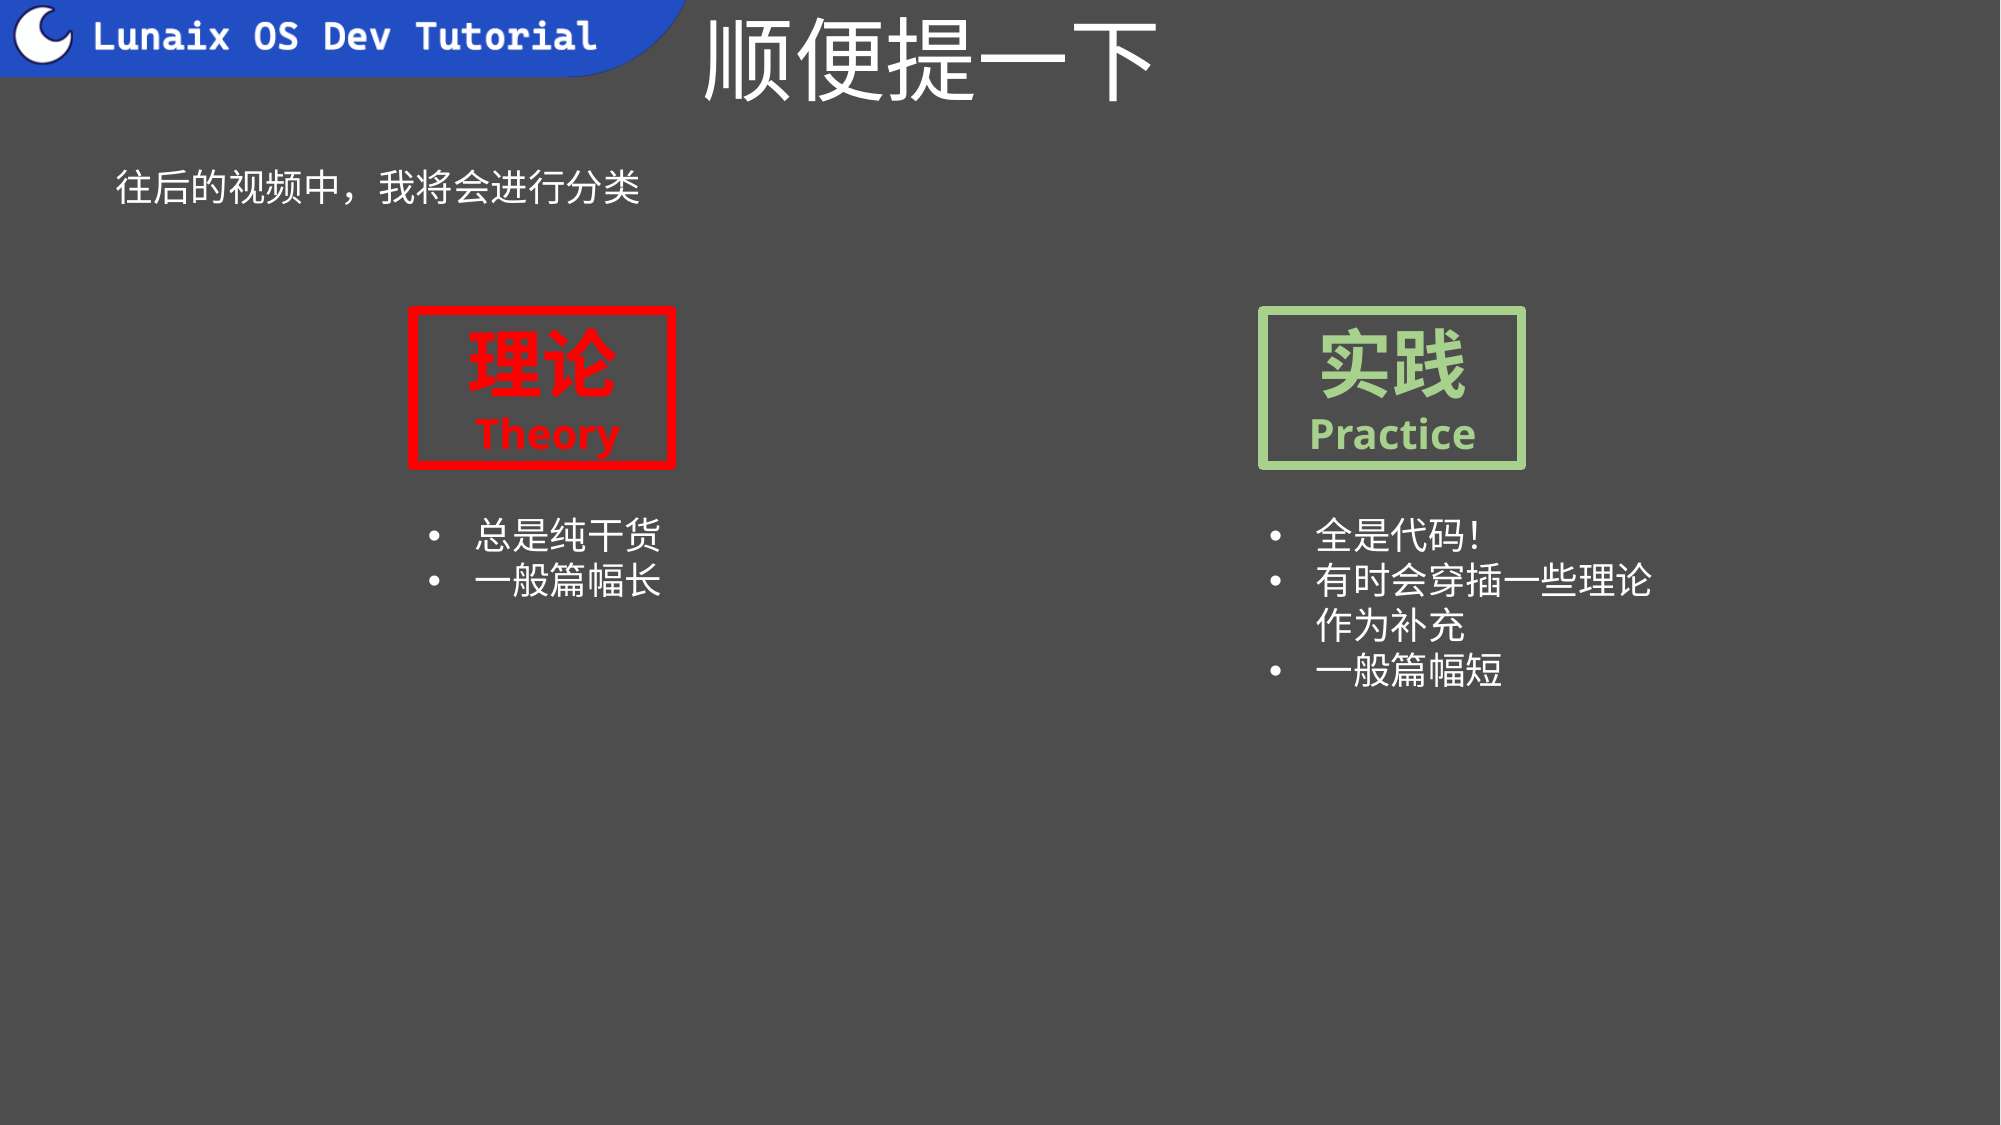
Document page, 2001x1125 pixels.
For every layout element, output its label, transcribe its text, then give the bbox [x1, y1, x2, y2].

picture [0, 0, 2001, 1125]
text_box 理论 Theory [413, 310, 672, 466]
text_box 总是纯干货 一般篇幅长 [413, 505, 735, 611]
title 顺便提一下 [687, 0, 1839, 130]
text_box 往后的视频中，我将会进行分类 [100, 156, 839, 217]
text_box 全是代码！ 有时会穿插一些理论作为补充 一般篇幅短 [1254, 505, 1698, 701]
text_box 实践 Practice [1263, 310, 1522, 466]
